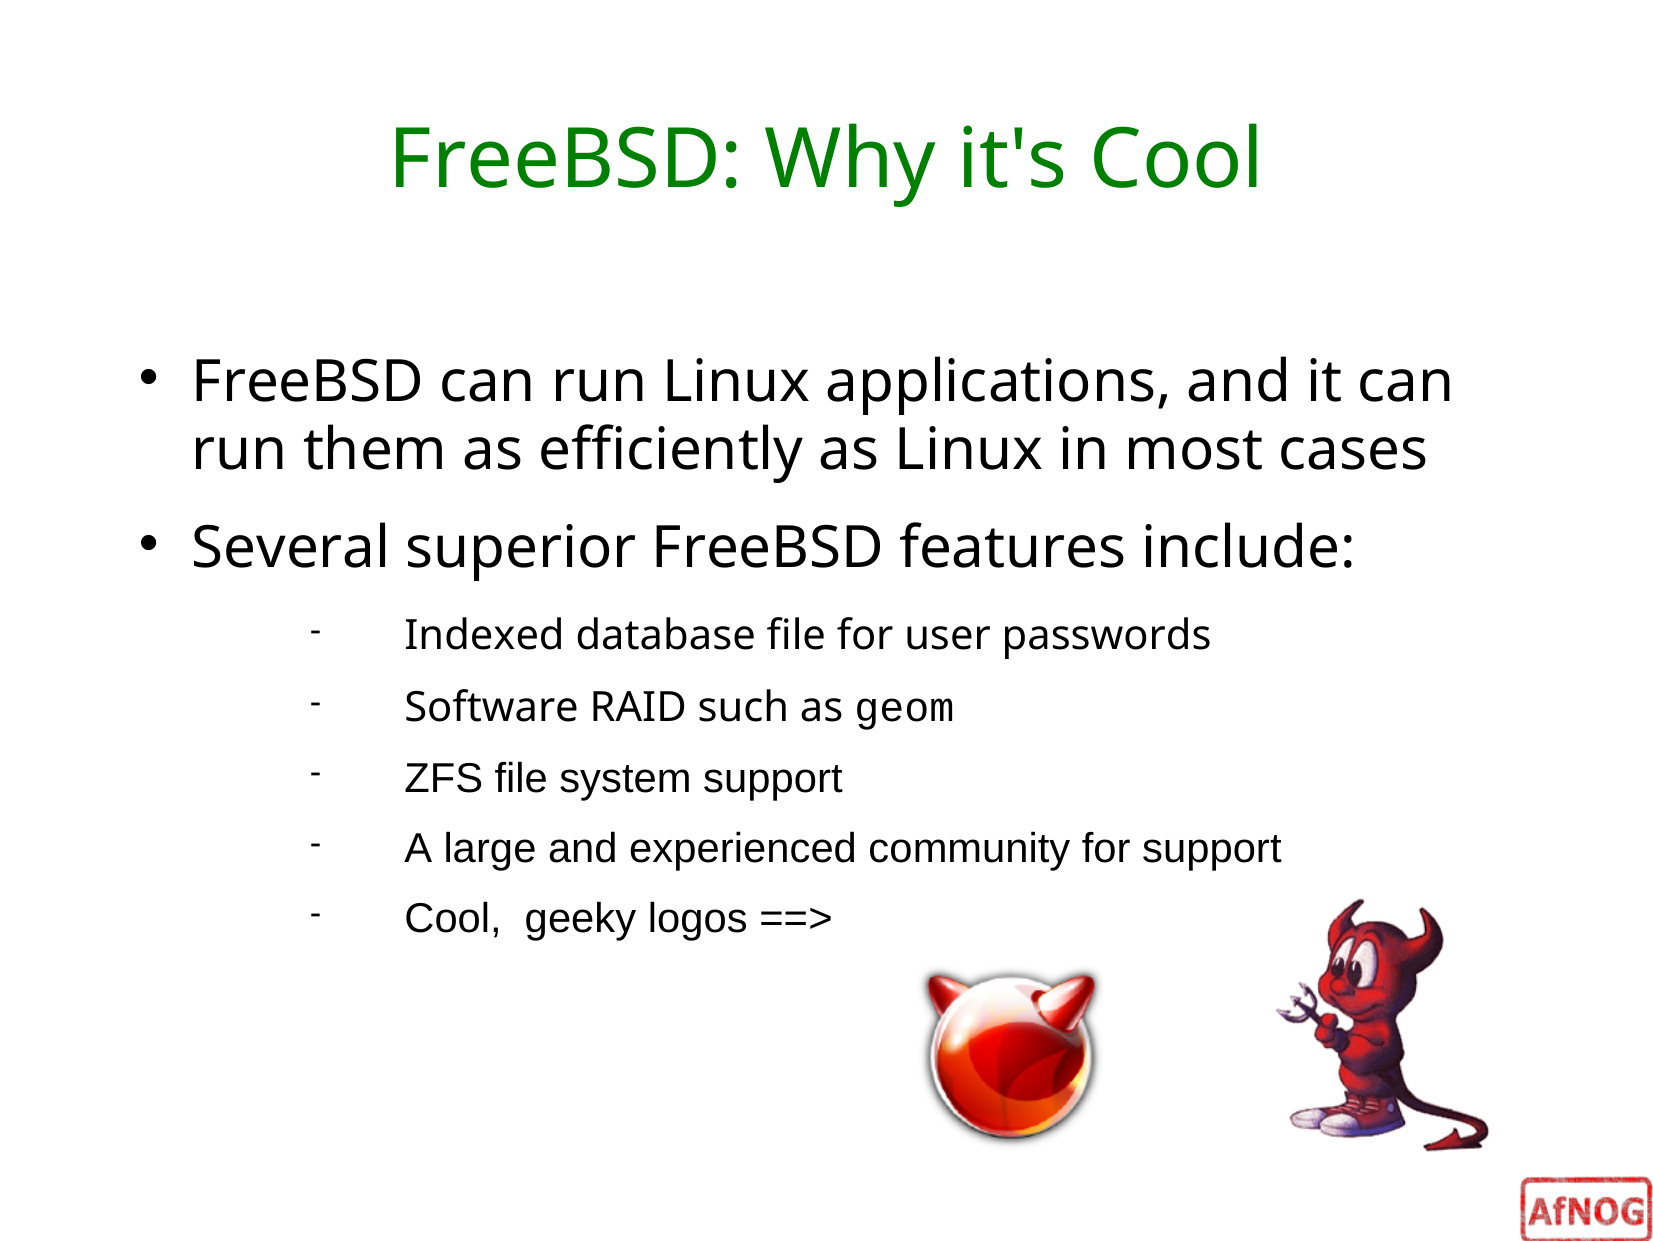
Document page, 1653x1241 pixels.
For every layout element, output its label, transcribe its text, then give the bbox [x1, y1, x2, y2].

picture [1519, 1175, 1653, 1241]
text_box FreeBSD can run Linux applications, and it can run them as efficiently as Linux in most cases Several superior FreeBSD features include: Indexed database file for user passwords Software RAID such as geom ZFS file system support A large and experienced community for support Cool, geeky logos ==> [121, 344, 1533, 1127]
picture [1271, 895, 1492, 1154]
text_box FreeBSD: Why it's Cool [121, 73, 1533, 241]
picture [916, 964, 1105, 1152]
